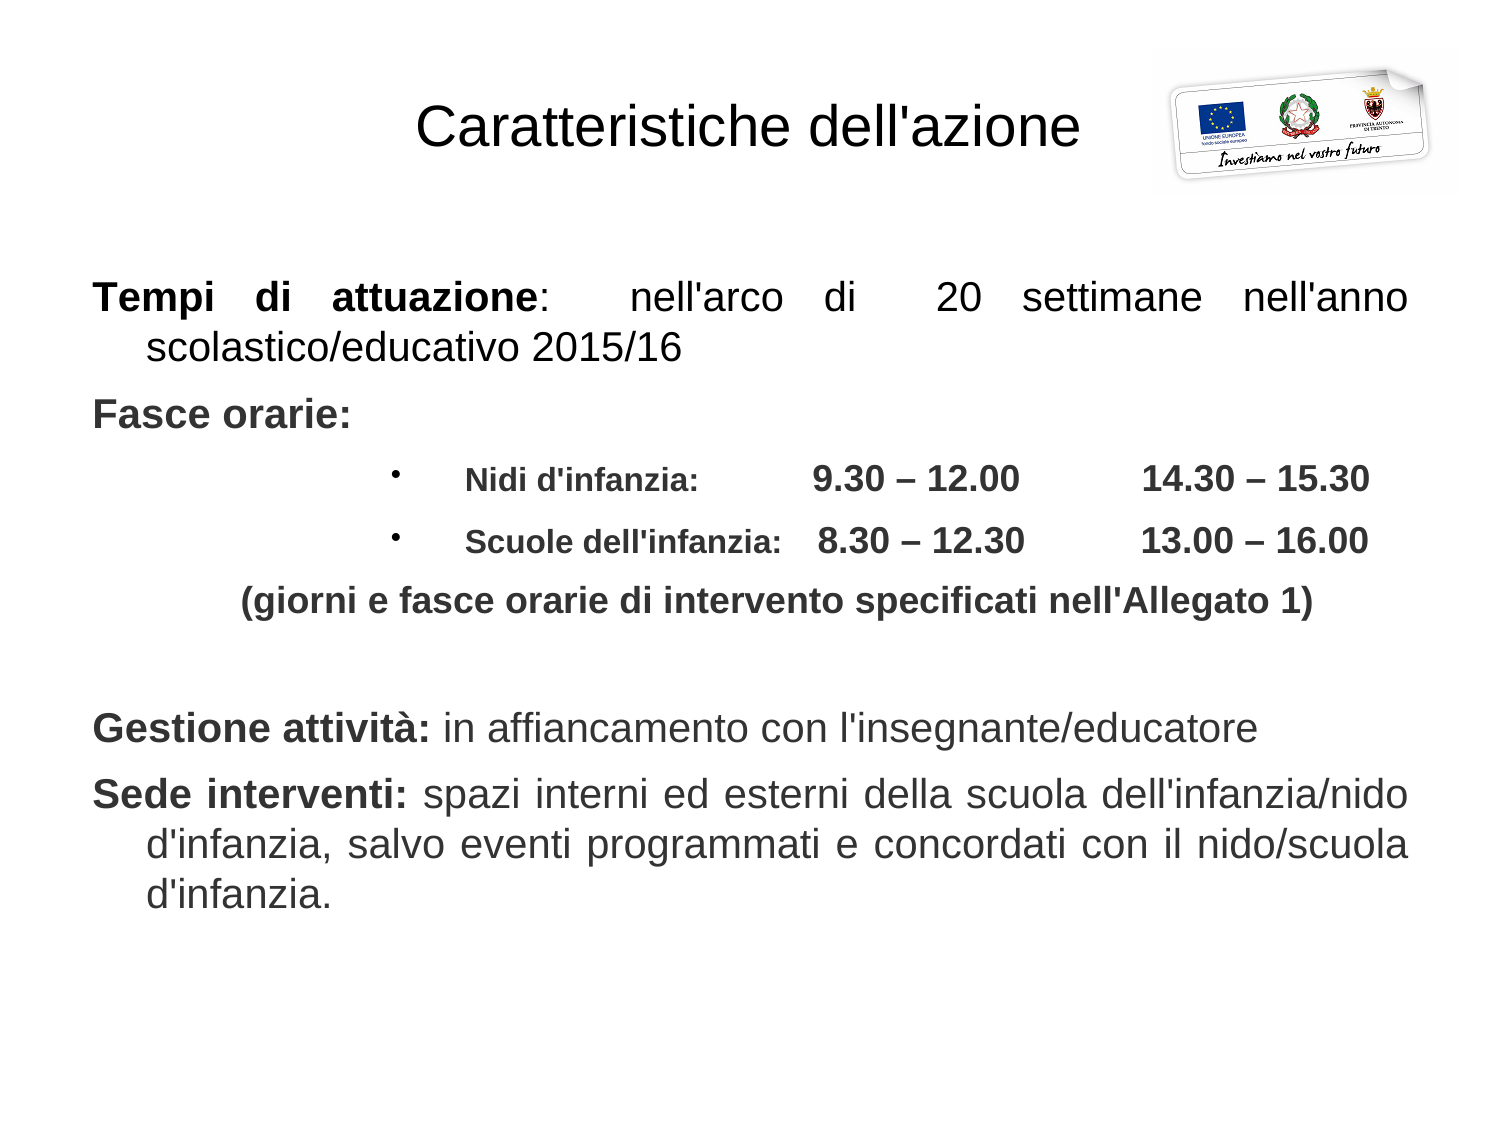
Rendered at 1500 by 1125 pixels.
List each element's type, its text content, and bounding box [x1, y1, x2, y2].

title Caratteristiche dell'azione [75, 45, 1424, 201]
picture [1151, 48, 1459, 196]
list Tempi di attuazione: nell'arco di 20 settimane nell'anno scolastico/educativo 2015/16 Fasce orarie: Nidi d'infanzia: 9.30 – 12.00 14.30 – 15.30 Scuole dell'infanzia: 8.30 – 12.30 13.00 – 16.00 (giorni e fasce orarie di intervento specificati nell'Allegato 1) Gestione attività: in affiancamento con l'insegnante/educatore Sede interventi: spazi interni ed esterni della scuola dell'infanzia/nido d'infanzia, salvo eventi programmati e concordati con il nido/scuola d'infanzia. [75, 262, 1424, 1004]
